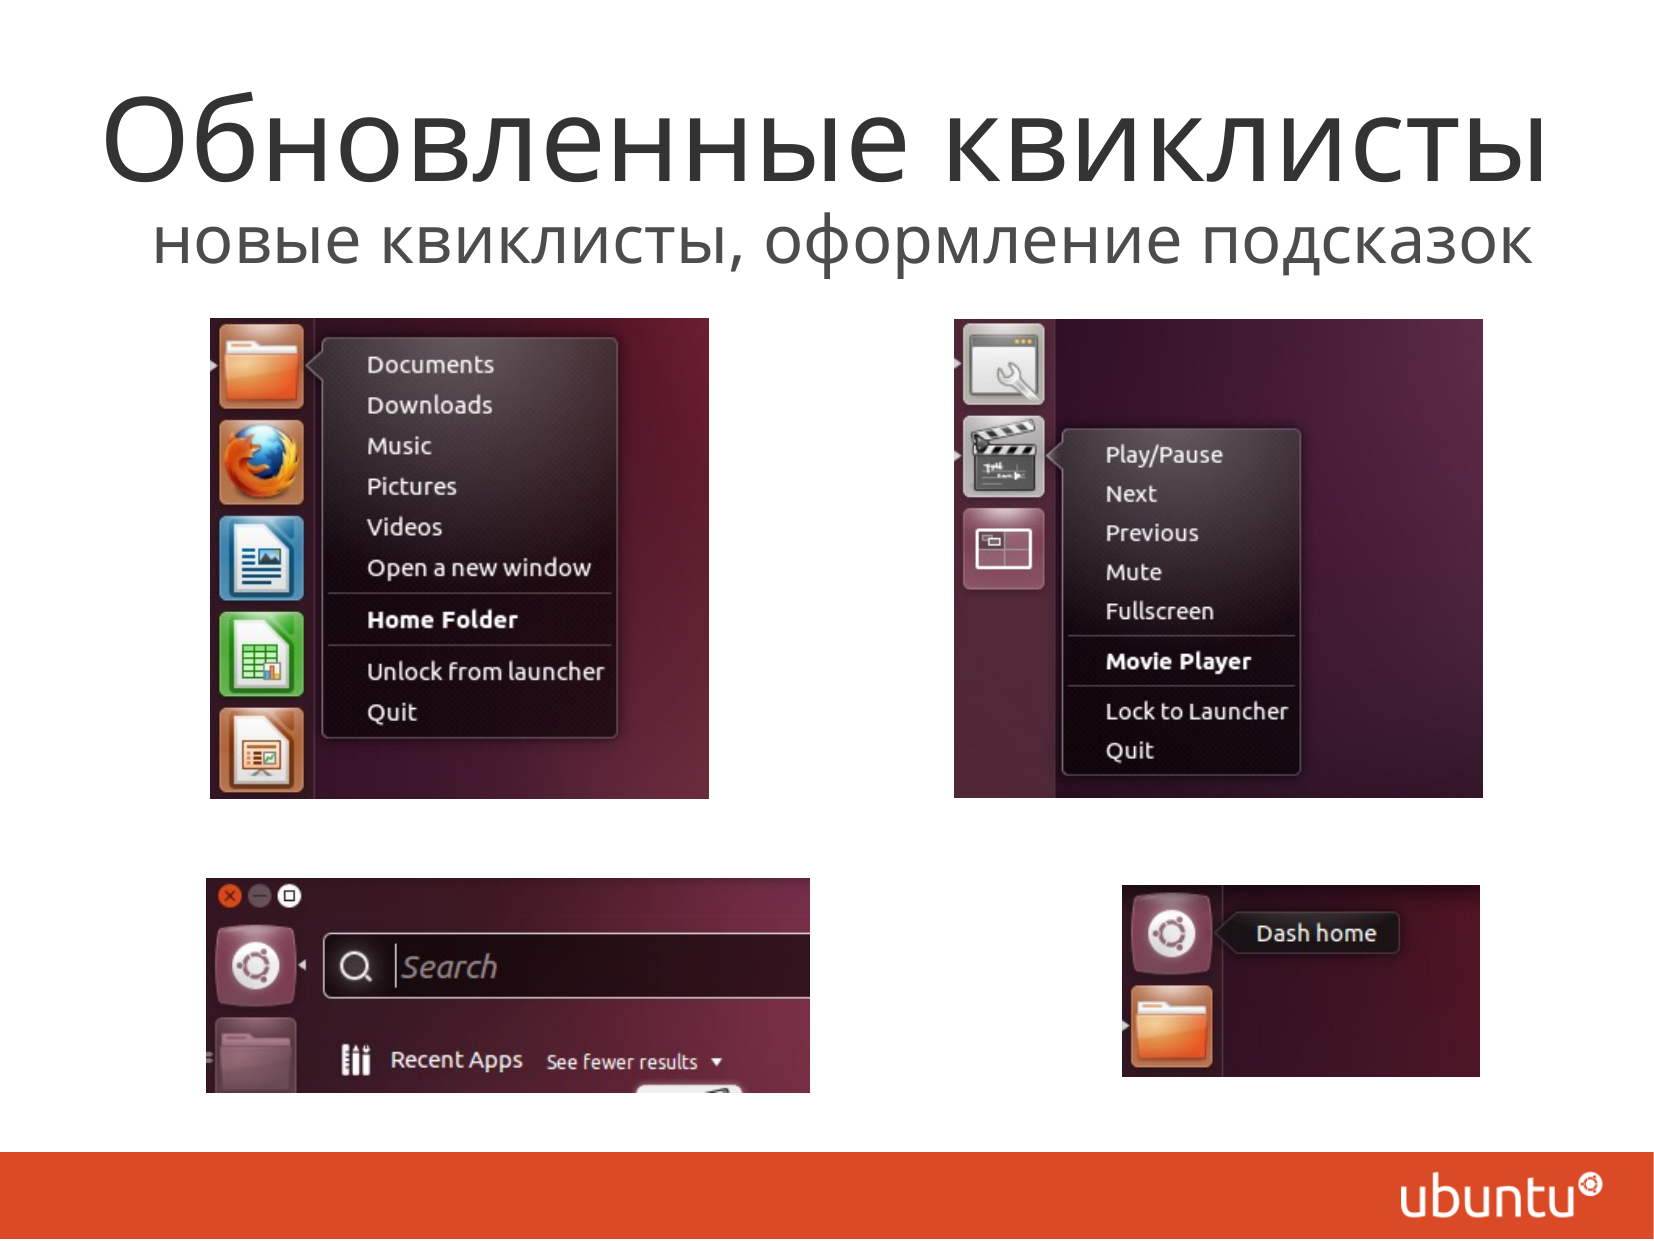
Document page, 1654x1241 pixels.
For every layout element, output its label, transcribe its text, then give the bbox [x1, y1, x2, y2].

title Обновленные квиклисты новые квиклисты, оформление подсказок [56, 71, 1596, 287]
picture [954, 319, 1483, 798]
picture [1122, 885, 1480, 1077]
picture [210, 318, 709, 799]
picture [206, 878, 810, 1093]
picture [0, 1152, 1654, 1239]
